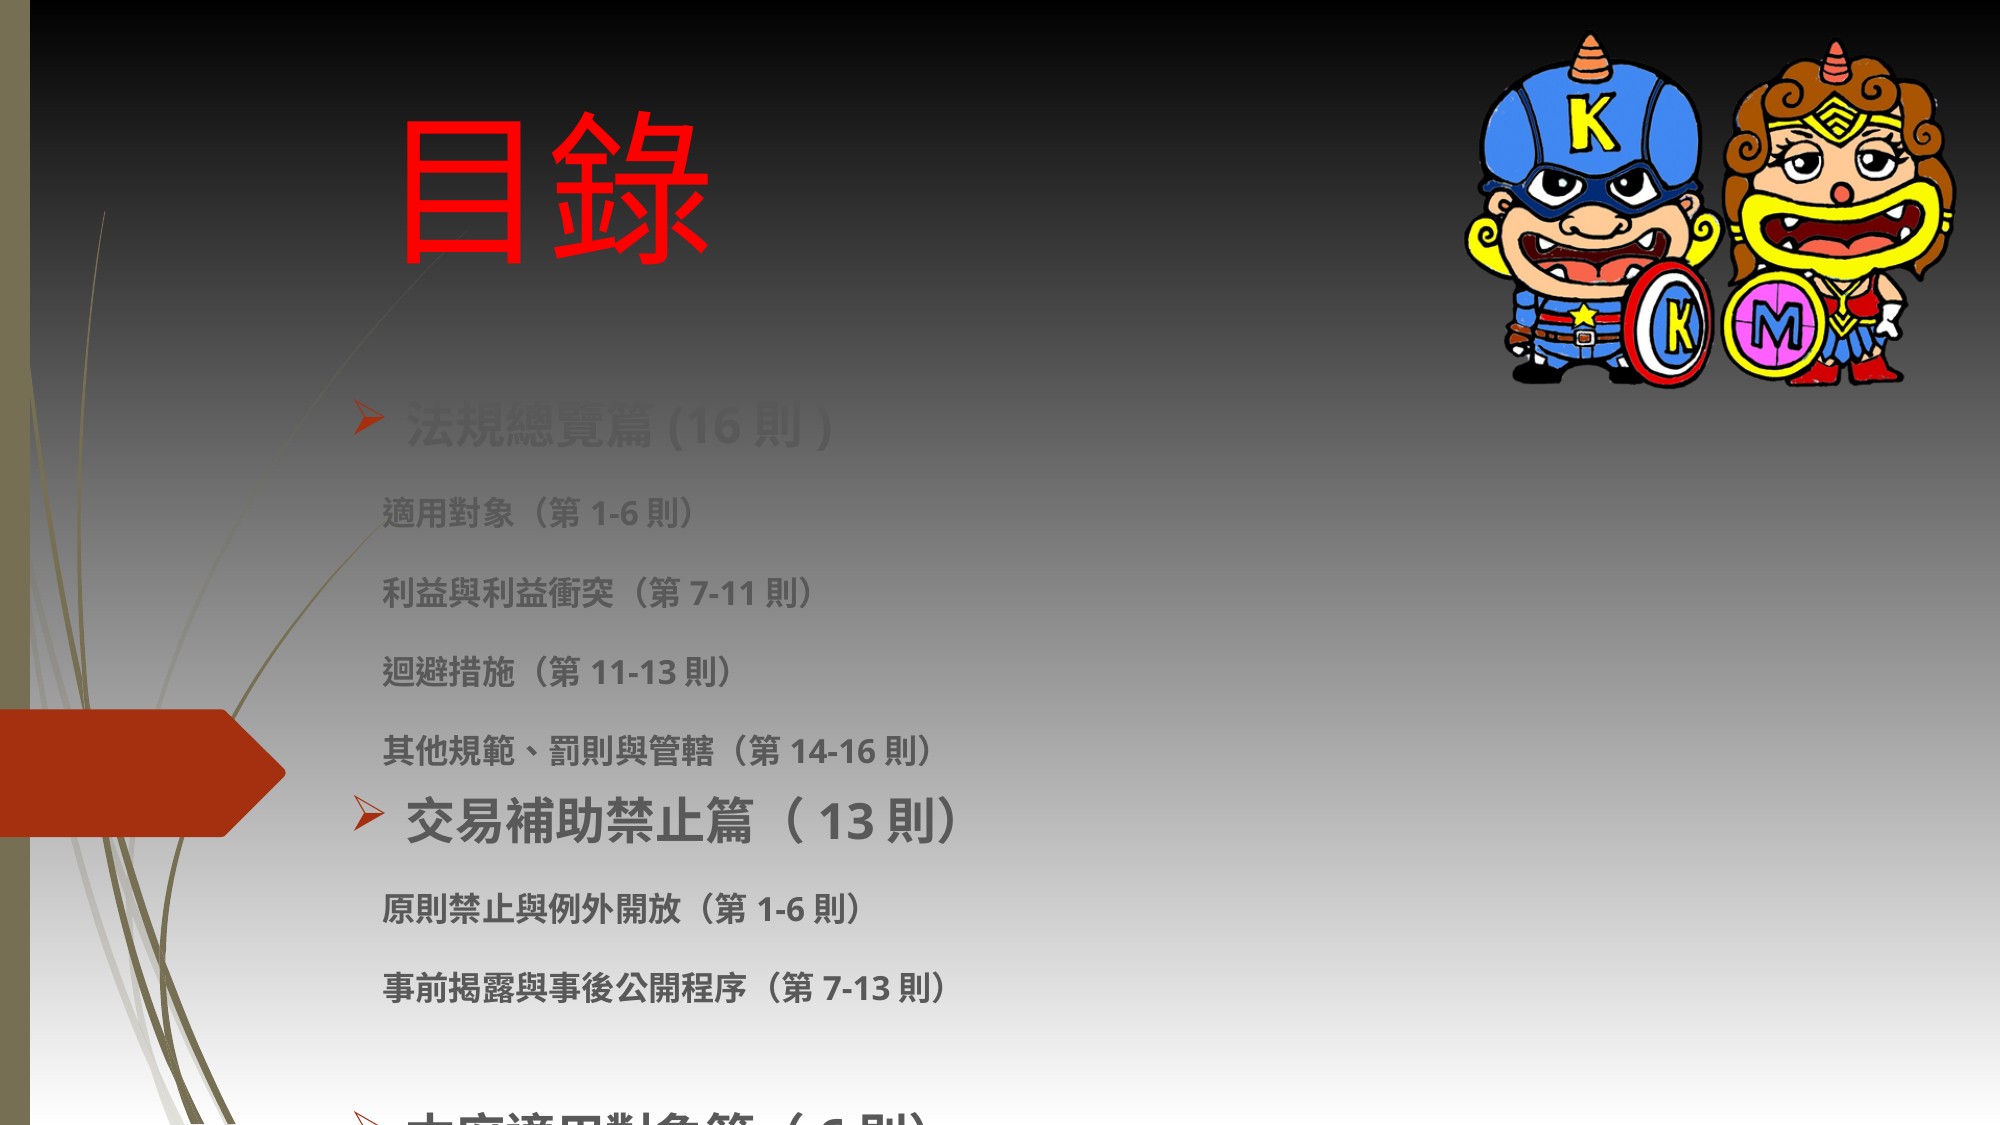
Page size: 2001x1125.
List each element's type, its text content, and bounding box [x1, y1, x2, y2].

title 目錄 [366, 112, 1445, 293]
picture [1445, 24, 1968, 395]
subtitle 法規總覽篇(16則) 適用對象（第1-6則） 利益與利益衝突（第7-11則） 迴避措施（第11-13則） 其他規範、罰則與管轄（第14-16則） 交易補助禁止篇（13則） 原則禁止與例外開放（第1-6則） 事前揭露與事後公開程序（第7-13則） 本府適用對象篇（6則） 各機關（構）與學校適用對象（第1-3則） 書表下載與其他義務規範（第4-6則） 機要人員篇（4則） 機要人員適用本法疑義（第1-4則） 其他適用對象篇（3則） 民意機關適用對象與疑義（第1-2則） 鄉鎮公所適用對象（第3則） [334, 378, 1745, 1047]
